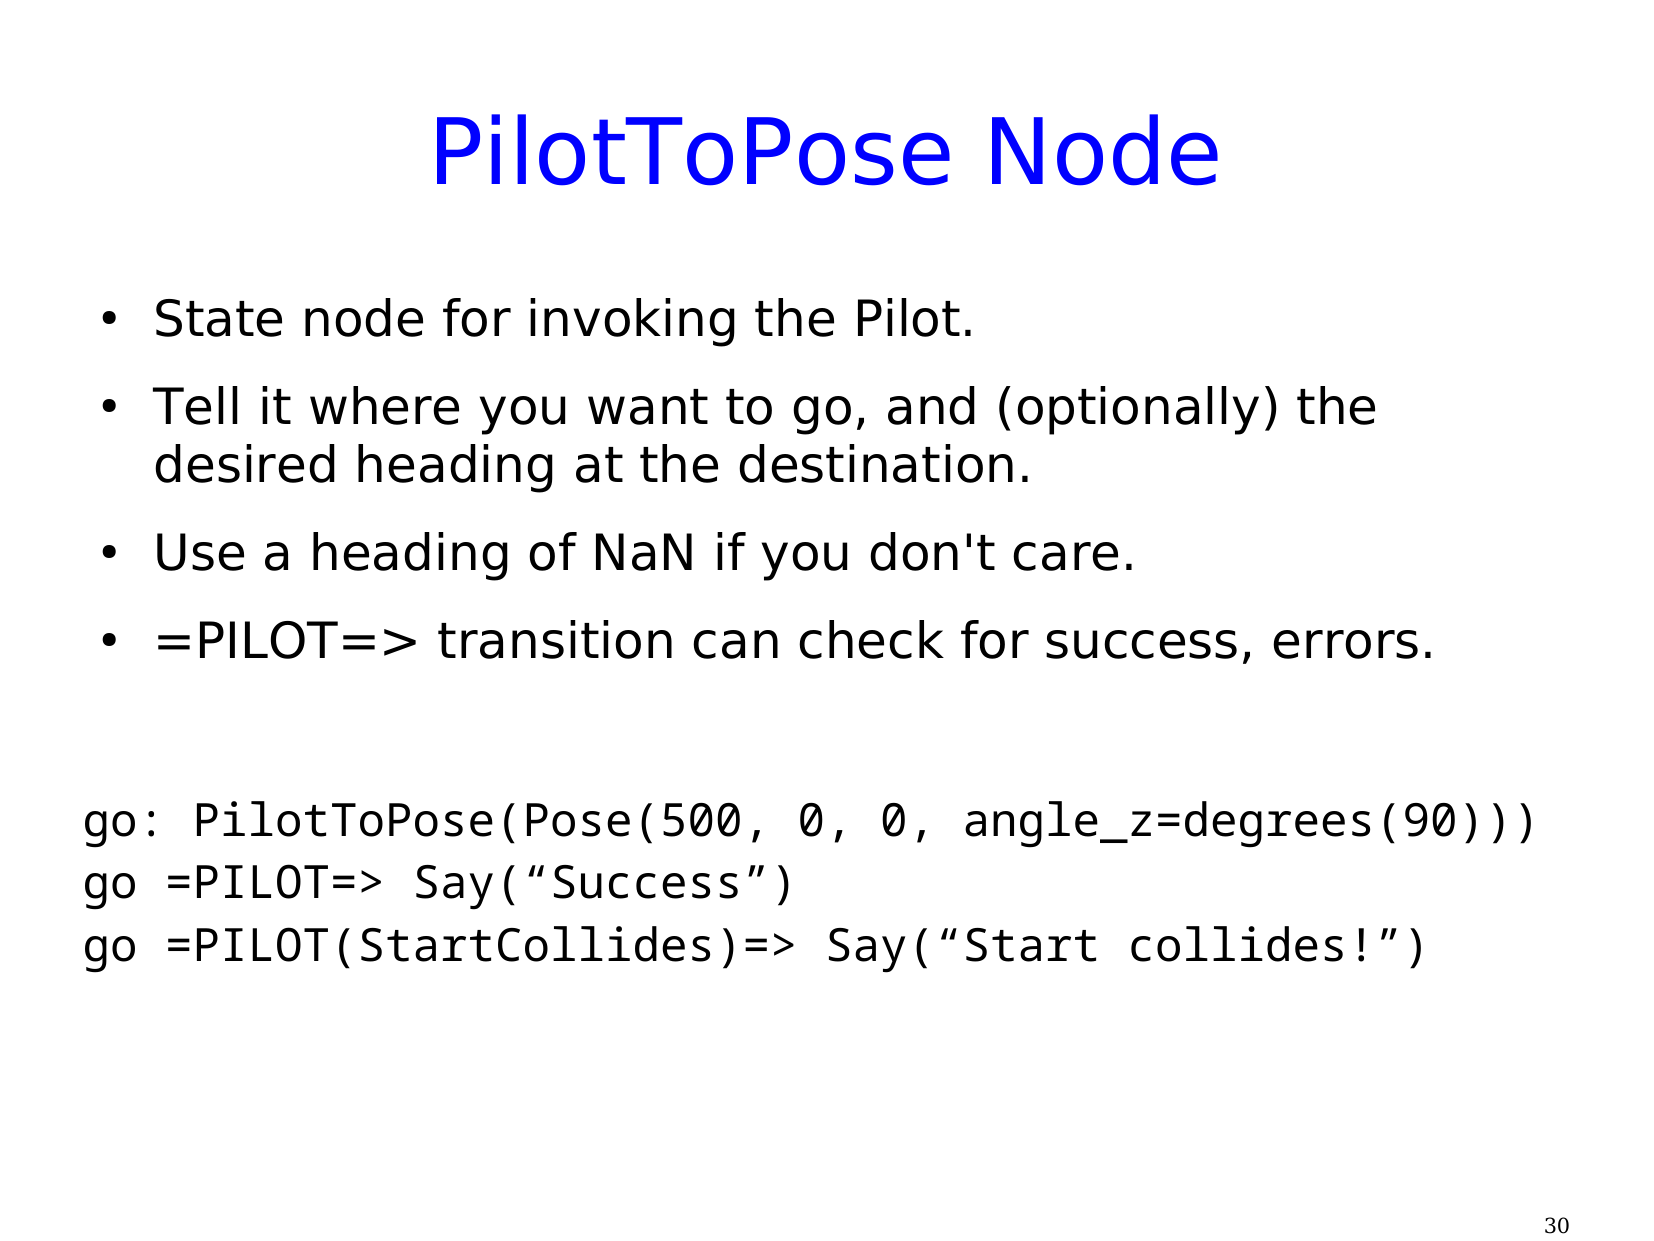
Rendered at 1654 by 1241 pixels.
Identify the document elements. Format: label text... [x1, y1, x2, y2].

list State node for invoking the Pilot. Tell it where you want to go, and (optionally) the desired heading at the destination. Use a heading of NaN if you don't care. =PILOT=> transition can check for success, errors. go: PilotToPose(Pose(500, 0, 0, angle_z=degrees(90))) go =PILOT=> Say(“Success”) go =PILOT(StartCollides)=> Say(“Start collides!”) [82, 290, 1571, 1109]
title PilotToPose Node [82, 49, 1571, 257]
